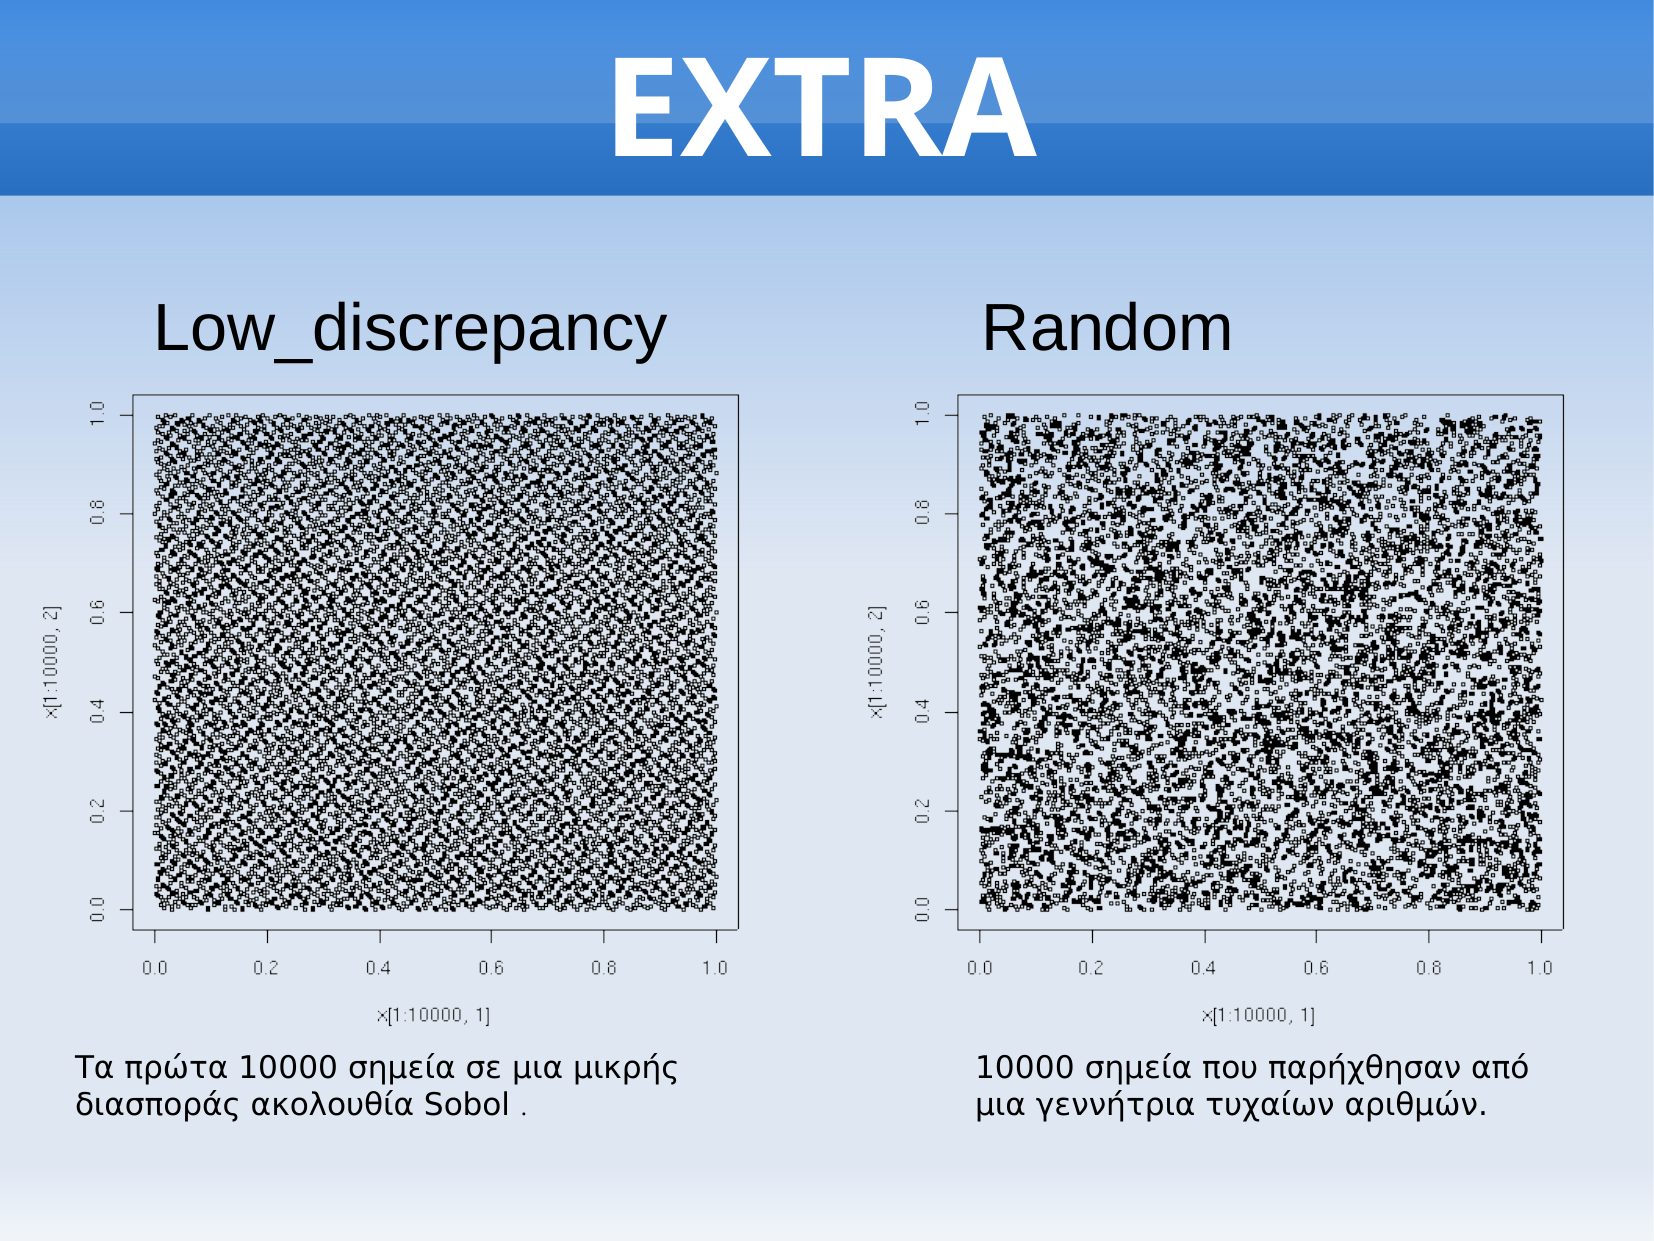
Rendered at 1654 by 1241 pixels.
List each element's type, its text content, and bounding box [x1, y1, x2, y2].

list Low_discrepancy Random [82, 290, 1613, 1088]
list 10000 σημεία που παρήχθησαν από μια γεννήτρια τυχαίων αριθμών. [975, 1050, 1576, 1163]
list Τα πρώτα 10000 σημεία σε μια μικρής διασποράς ακολουθία Sobol . [75, 1050, 788, 1163]
title EXTRA [76, 0, 1565, 217]
picture [0, 0, 1654, 1241]
